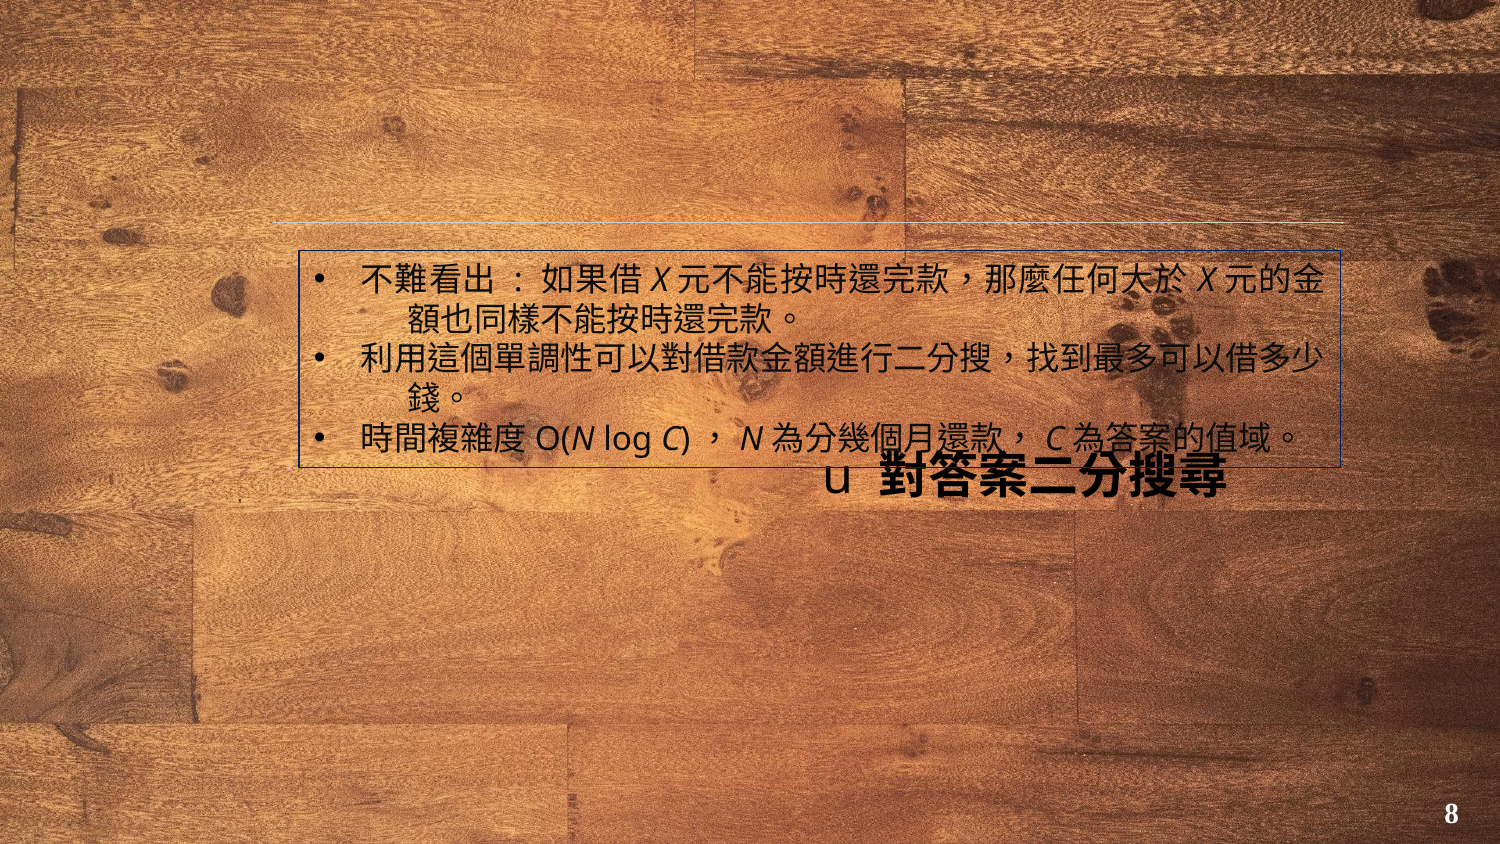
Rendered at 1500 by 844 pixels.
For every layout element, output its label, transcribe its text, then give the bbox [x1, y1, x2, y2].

slide_number 8 [1429, 779, 1500, 844]
text_box 不難看出 : 如果借X元不能按時還完款，那麼任何大於X元的金額也同樣不能按時還完款。 利用這個單調性可以對借款金額進行二分搜，找到最多可以借多少錢。 時間複雜度O(N log C)，N為分幾個月還款，C為答案的值域。 [298, 250, 1341, 468]
title 對答案二分搜尋 [255, 117, 1341, 233]
